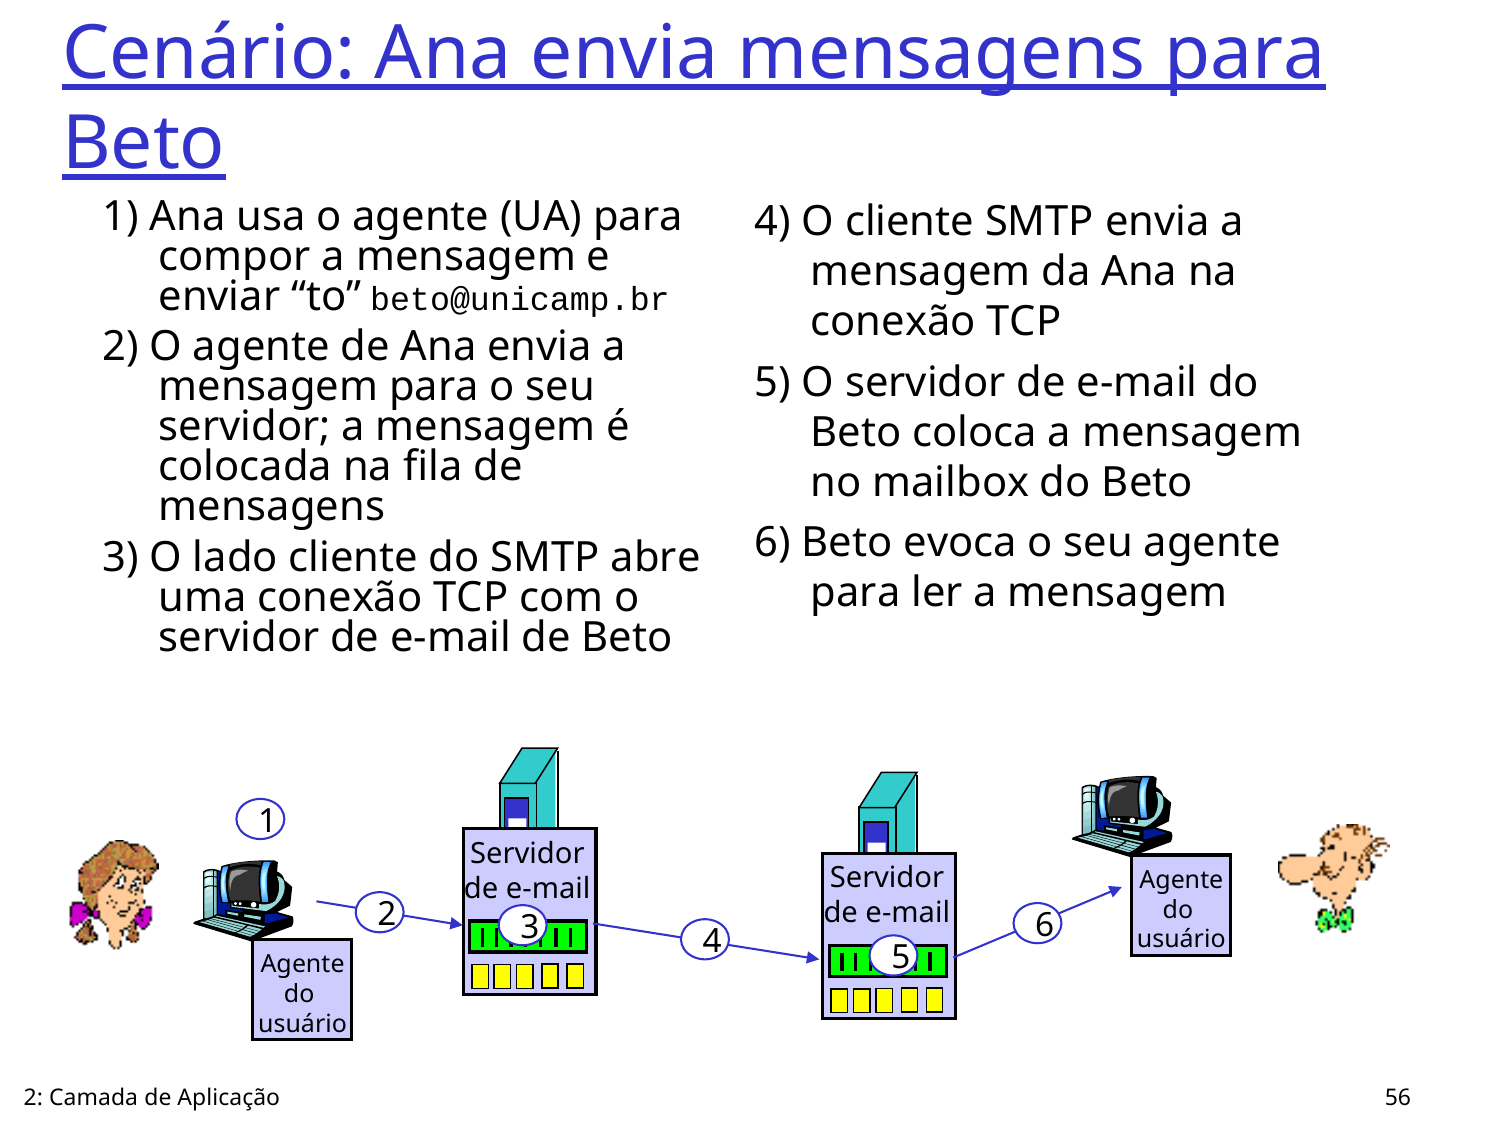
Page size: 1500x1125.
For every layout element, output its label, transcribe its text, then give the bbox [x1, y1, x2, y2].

text_box 1 [236, 798, 285, 840]
text_box Agente do usuário [243, 939, 362, 1046]
picture [193, 859, 296, 942]
text_box [499, 748, 558, 826]
list 4) O cliente SMTP envia a mensagem da Ana na conexão TCP 5) O servidor de e-mail do Beto coloca a mensagem no mailbox do Beto 6) Beto evoca o seu agente para ler a mensagem [739, 186, 1365, 723]
text_box [463, 912, 597, 995]
text_box [822, 937, 956, 1019]
text_box Servidor de e-mail [449, 826, 606, 912]
text_box 4 [680, 919, 729, 960]
title Cenário: Ana envia mensagens para Beto [47, 0, 1477, 192]
picture [1071, 775, 1174, 858]
picture [1278, 824, 1390, 938]
text_box 5 [869, 935, 918, 976]
text_box Agente do usuário [1122, 855, 1241, 961]
text_box 6 [1013, 903, 1062, 944]
text_box [859, 772, 917, 850]
text_box 2 [355, 892, 404, 933]
text_box 3 [498, 905, 547, 946]
picture [66, 840, 159, 954]
text_box Servidor de e-mail [808, 850, 966, 937]
list 1) Ana usa o agente (UA) para compor a mensagem e enviar “to” beto@unicamp.br 2) O agente de Ana envia a mensagem para o seu servidor; a mensagem é colocada na fila de mensagens 3) O lado cliente do SMTP abre uma conexão TCP com o servidor de e-mail de Beto [87, 190, 739, 719]
